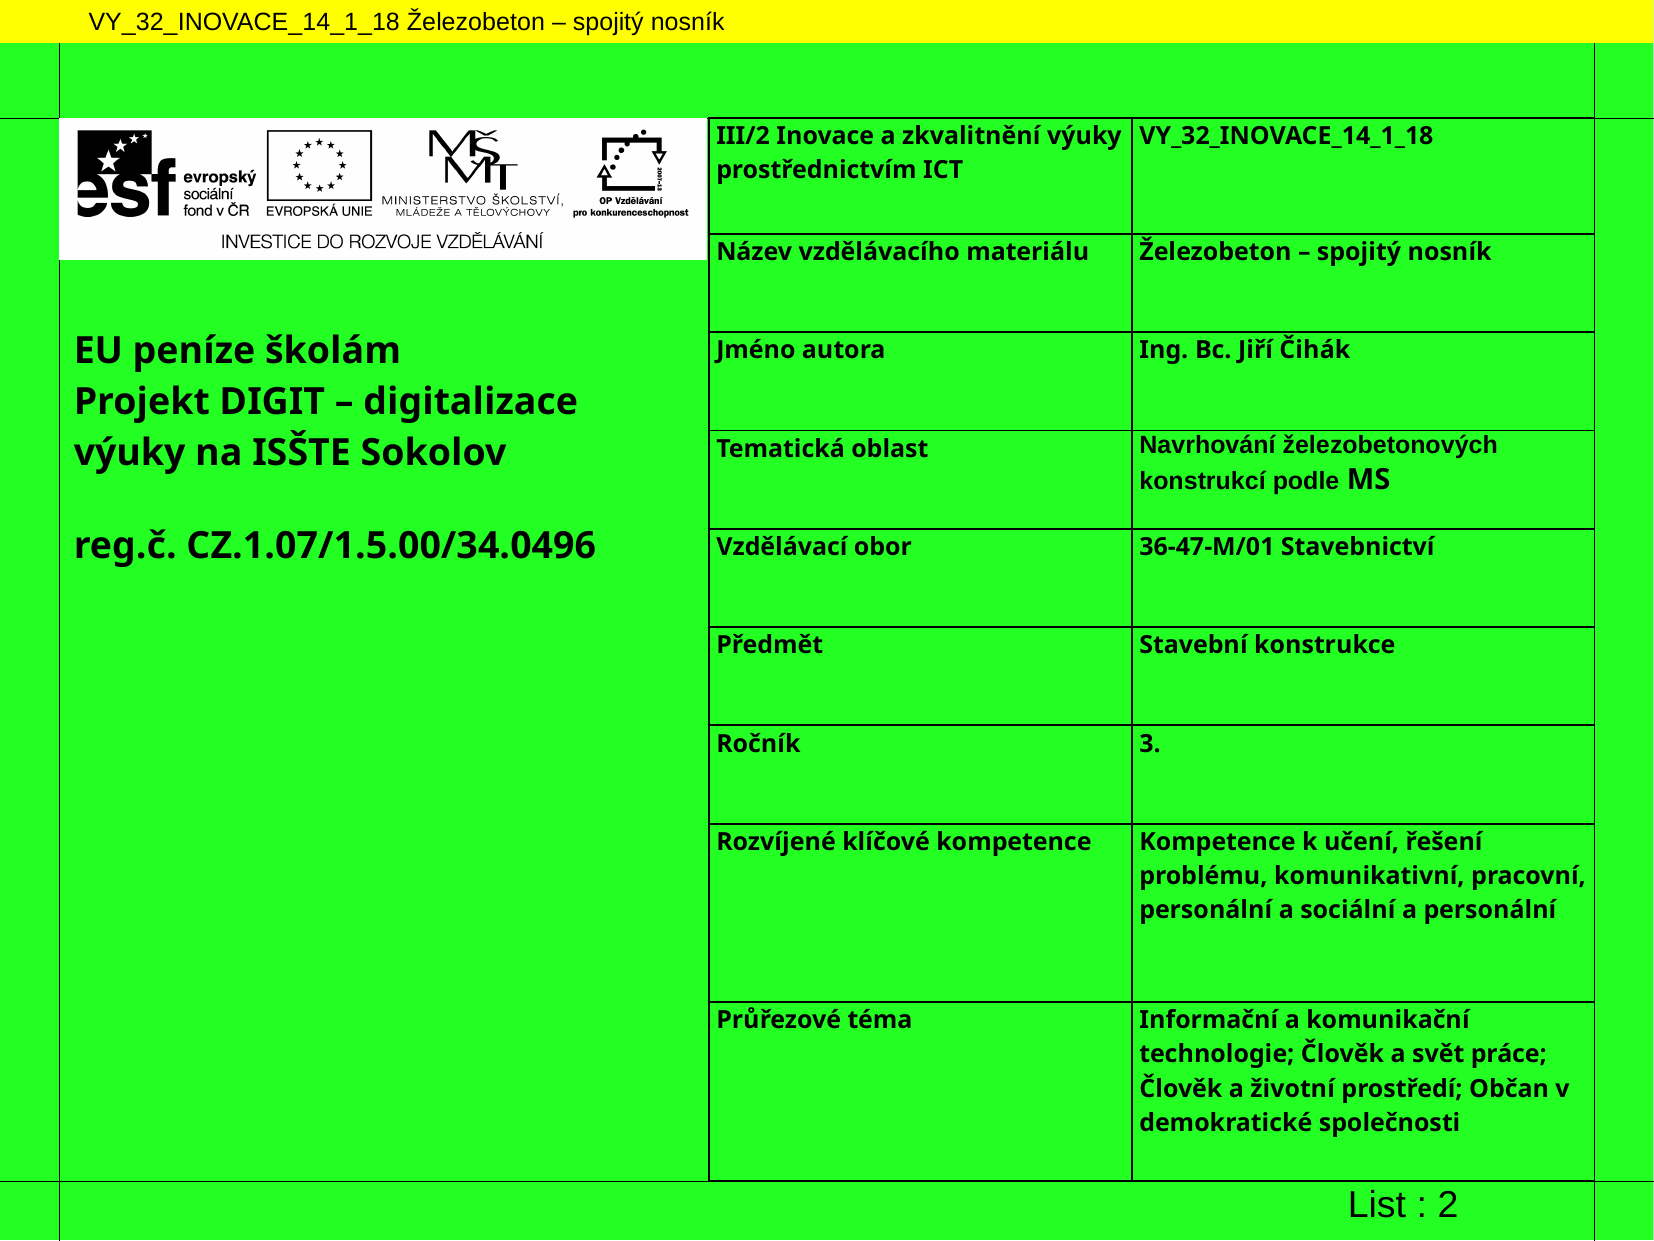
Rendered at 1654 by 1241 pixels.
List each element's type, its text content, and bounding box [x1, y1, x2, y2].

table_cell Název vzdělávacího materiálu [710, 235, 1131, 331]
text_box List : <číslo> [1357, 1176, 1599, 1241]
table_cell Navrhování železobetonových konstrukcí podle MS [1133, 431, 1594, 528]
table_cell Tematická oblast [710, 431, 1131, 528]
table_cell Jméno autora [710, 333, 1131, 430]
table_header VY_32_INOVACE_14_1_18 [1133, 119, 1594, 233]
table_cell Železobeton – spojitý nosník [1133, 235, 1594, 331]
table_cell 3. [1133, 726, 1594, 823]
text_box VY_32_INOVACE_14_1_18 Železobeton – spojitý nosník [0, 0, 1654, 43]
table_cell Ing. Bc. Jiří Čihák [1133, 333, 1594, 430]
table_cell Průřezové téma [710, 1003, 1131, 1180]
table_cell Předmět [710, 628, 1131, 724]
table_cell Kompetence k učení, řešení problému, komunikativní, pracovní, personální a sociální a personální [1133, 825, 1594, 1001]
table_cell 36-47-M/01 Stavebnictví [1133, 530, 1594, 626]
text_box EU peníze školám Projekt DIGIT – digitalizace výuky na ISŠTE Sokolov reg.č. CZ.1.07/1.5.00/34.0496 [59, 315, 680, 562]
table_cell Vzdělávací obor [710, 530, 1131, 626]
table_cell Informační a komunikační technologie; Člověk a svět práce; Člověk a životní prostředí; Občan v demokratické společnosti [1133, 1003, 1594, 1180]
table_cell Ročník [710, 726, 1131, 823]
table_cell Stavební konstrukce [1133, 628, 1594, 724]
picture [59, 118, 707, 260]
table_cell Rozvíjené klíčové kompetence [710, 825, 1131, 1001]
table_header III/2 Inovace a zkvalitnění výuky prostřednictvím ICT [710, 119, 1131, 233]
